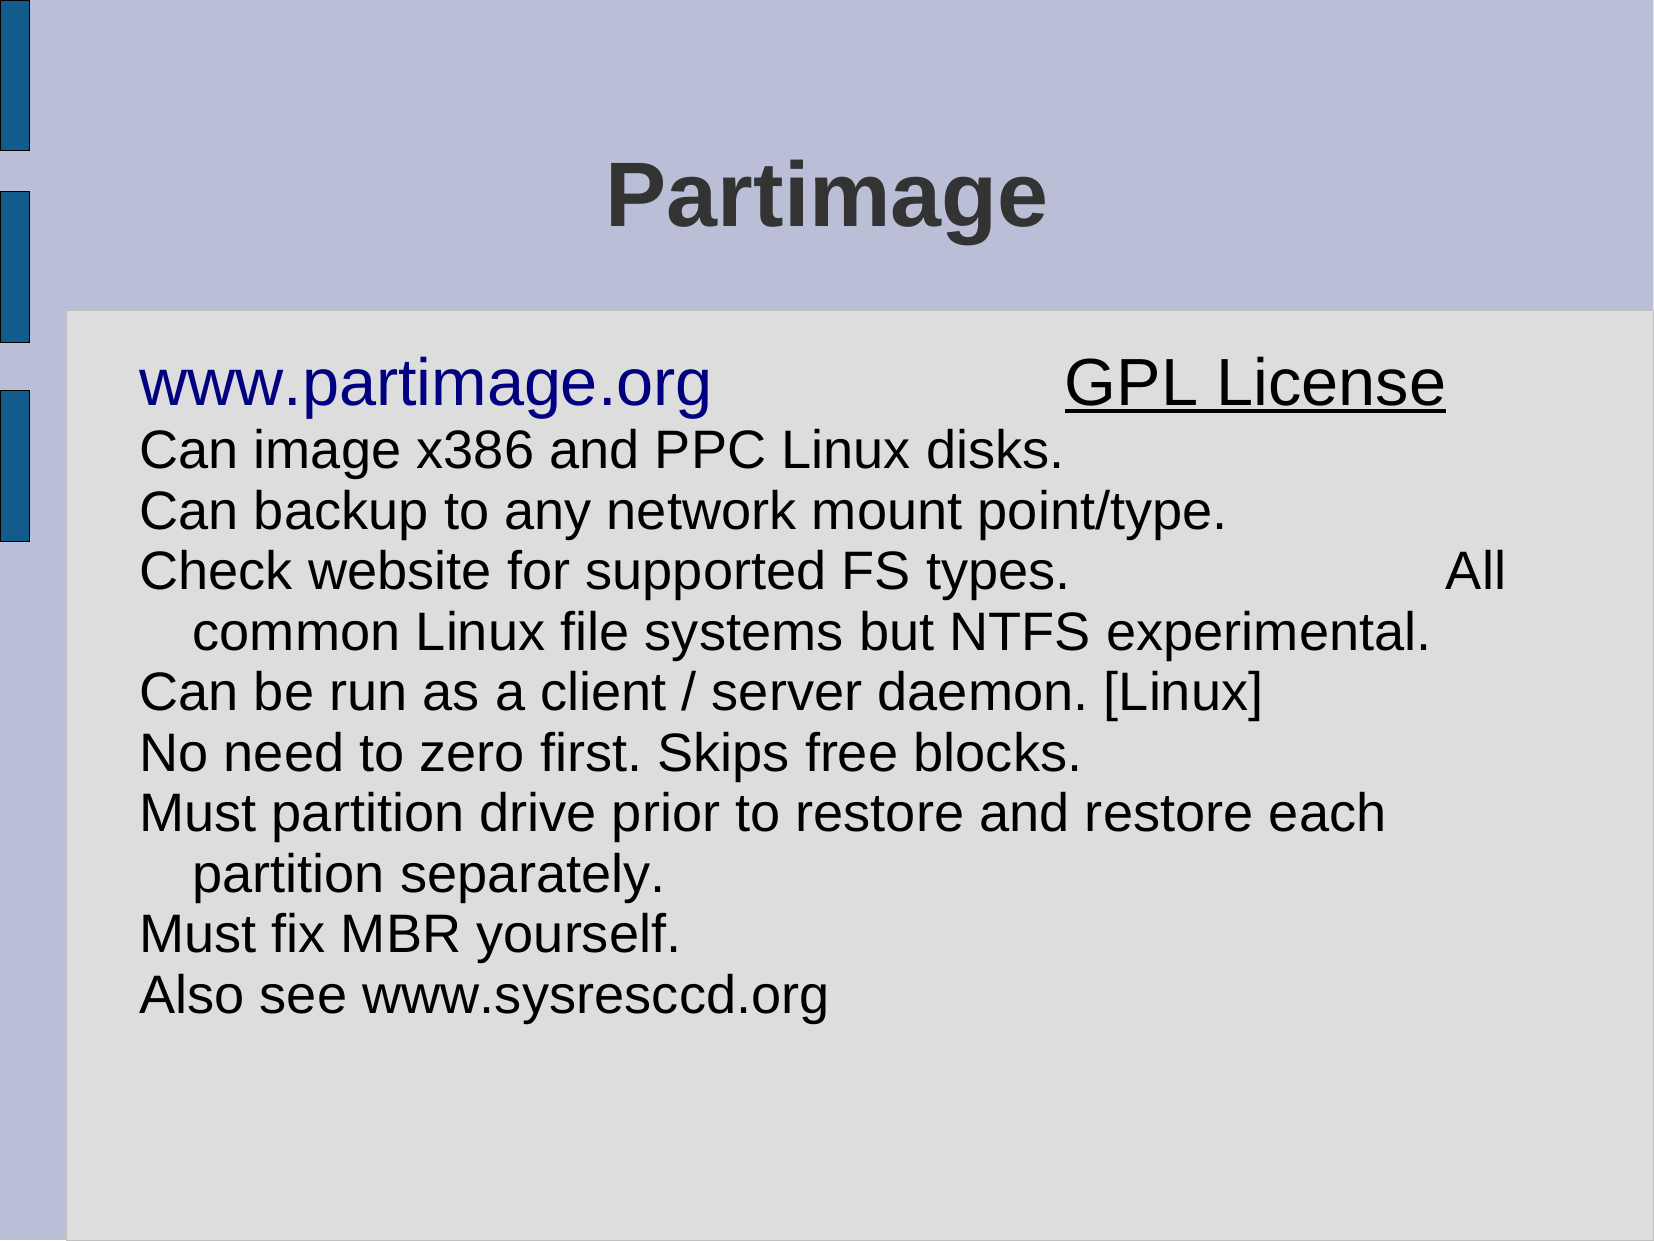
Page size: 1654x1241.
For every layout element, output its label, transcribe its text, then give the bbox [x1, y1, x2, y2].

title Partimage [121, 91, 1534, 299]
list www.partimage.org GPL License Can image x386 and PPC Linux disks. Can backup to any network mount point/type. Check website for supported FS types. All common Linux file systems but NTFS experimental. Can be run as a client / server daemon. [Linux] No need to zero first. Skips free blocks. Must partition drive prior to restore and restore each partition separately. Must fix MBR yourself. Also see www.sysresccd.org [121, 344, 1534, 1127]
